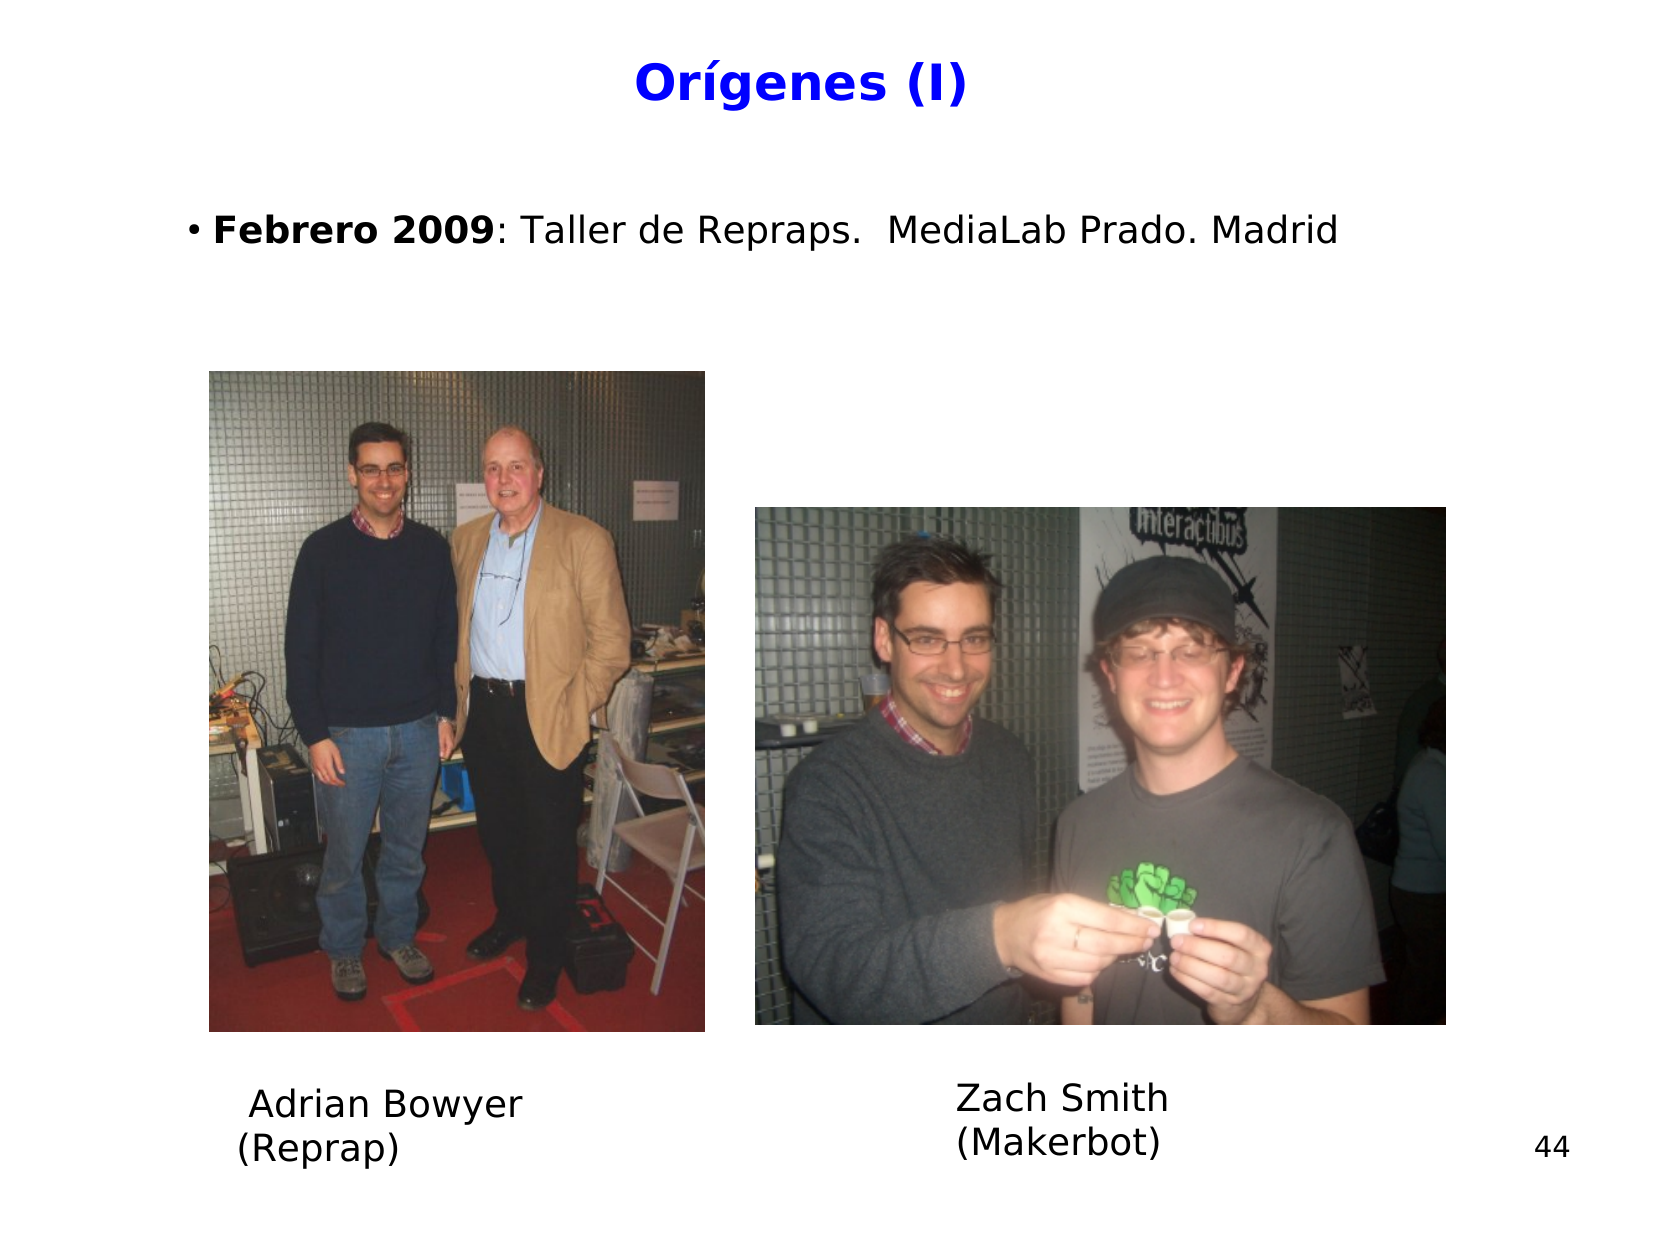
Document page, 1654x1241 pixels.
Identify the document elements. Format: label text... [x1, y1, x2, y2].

text_box Orígenes (I) [619, 46, 985, 120]
text_box Febrero 2009: Taller de Repraps. MediaLab Prado. Madrid [172, 201, 1469, 269]
text_box Zach Smith (Makerbot) [940, 1069, 1262, 1172]
picture [209, 371, 705, 1032]
picture [755, 507, 1446, 1025]
text_box Adrian Bowyer (Reprap) [221, 1075, 543, 1178]
